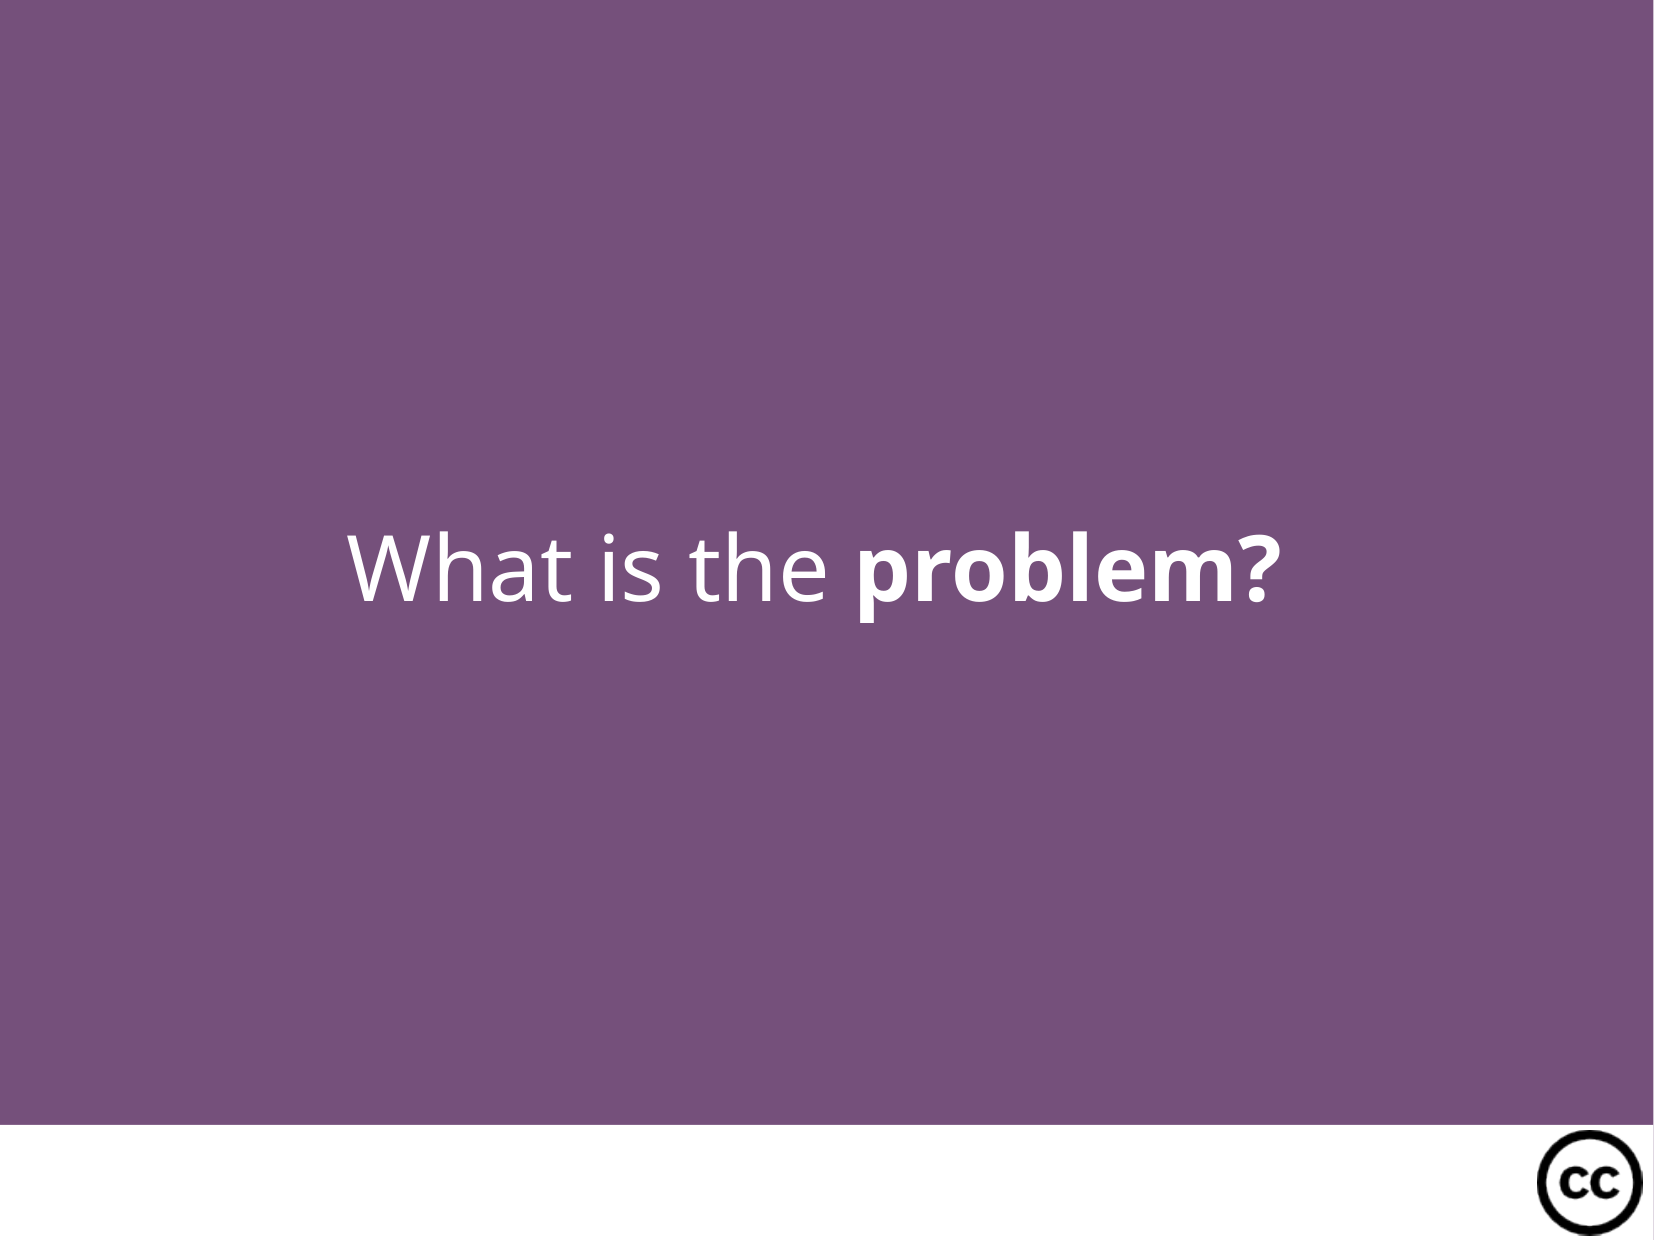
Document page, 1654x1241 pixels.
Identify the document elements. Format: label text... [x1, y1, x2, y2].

title What is the problem? [82, 305, 1571, 828]
picture [1537, 1130, 1643, 1236]
